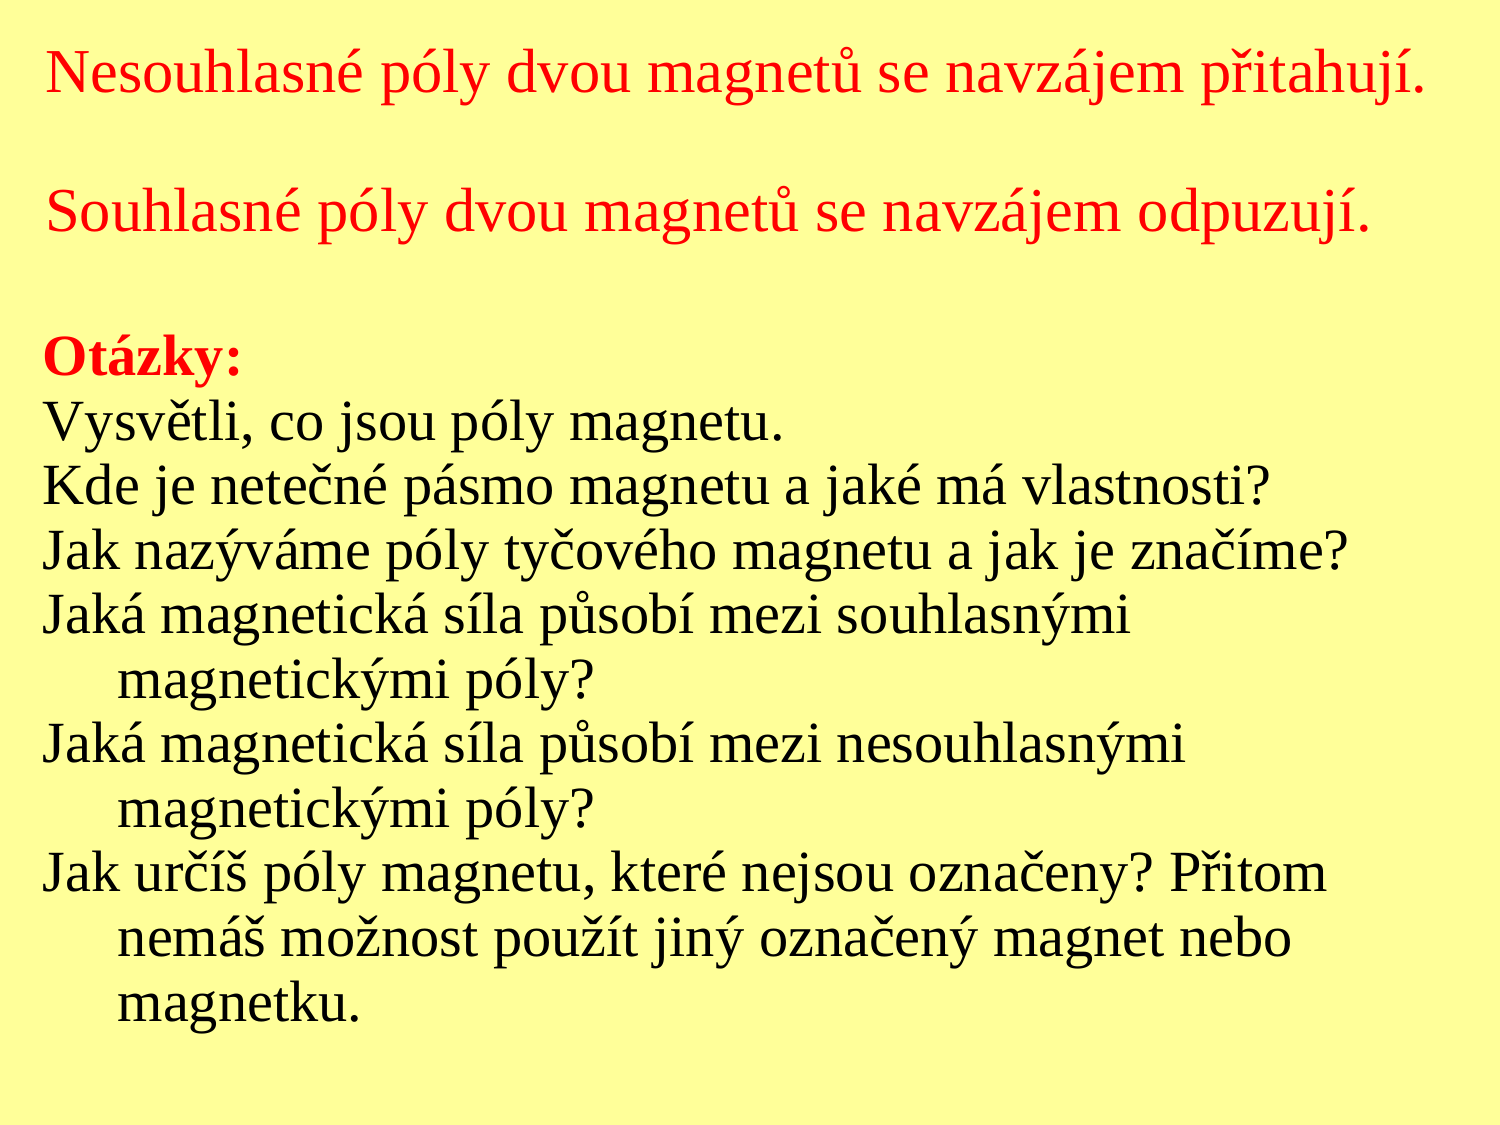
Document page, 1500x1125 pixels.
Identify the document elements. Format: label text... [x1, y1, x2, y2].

text_box Otázky: Vysvětli, co jsou póly magnetu. Kde je netečné pásmo magnetu a jaké má vlastnosti? Jak nazýváme póly tyčového magnetu a jak je značíme? Jaká magnetická síla působí mezi souhlasnými magnetickými póly? Jaká magnetická síla působí mezi nesouhlasnými magnetickými póly? Jak určíš póly magnetu, které nejsou označeny? Přitom nemáš možnost použít jiný označený magnet nebo magnetku. [28, 315, 1500, 1106]
text_box Nesouhlasné póly dvou magnetů se navzájem přitahují. Souhlasné póly dvou magnetů se navzájem odpuzují. [30, 29, 1444, 253]
